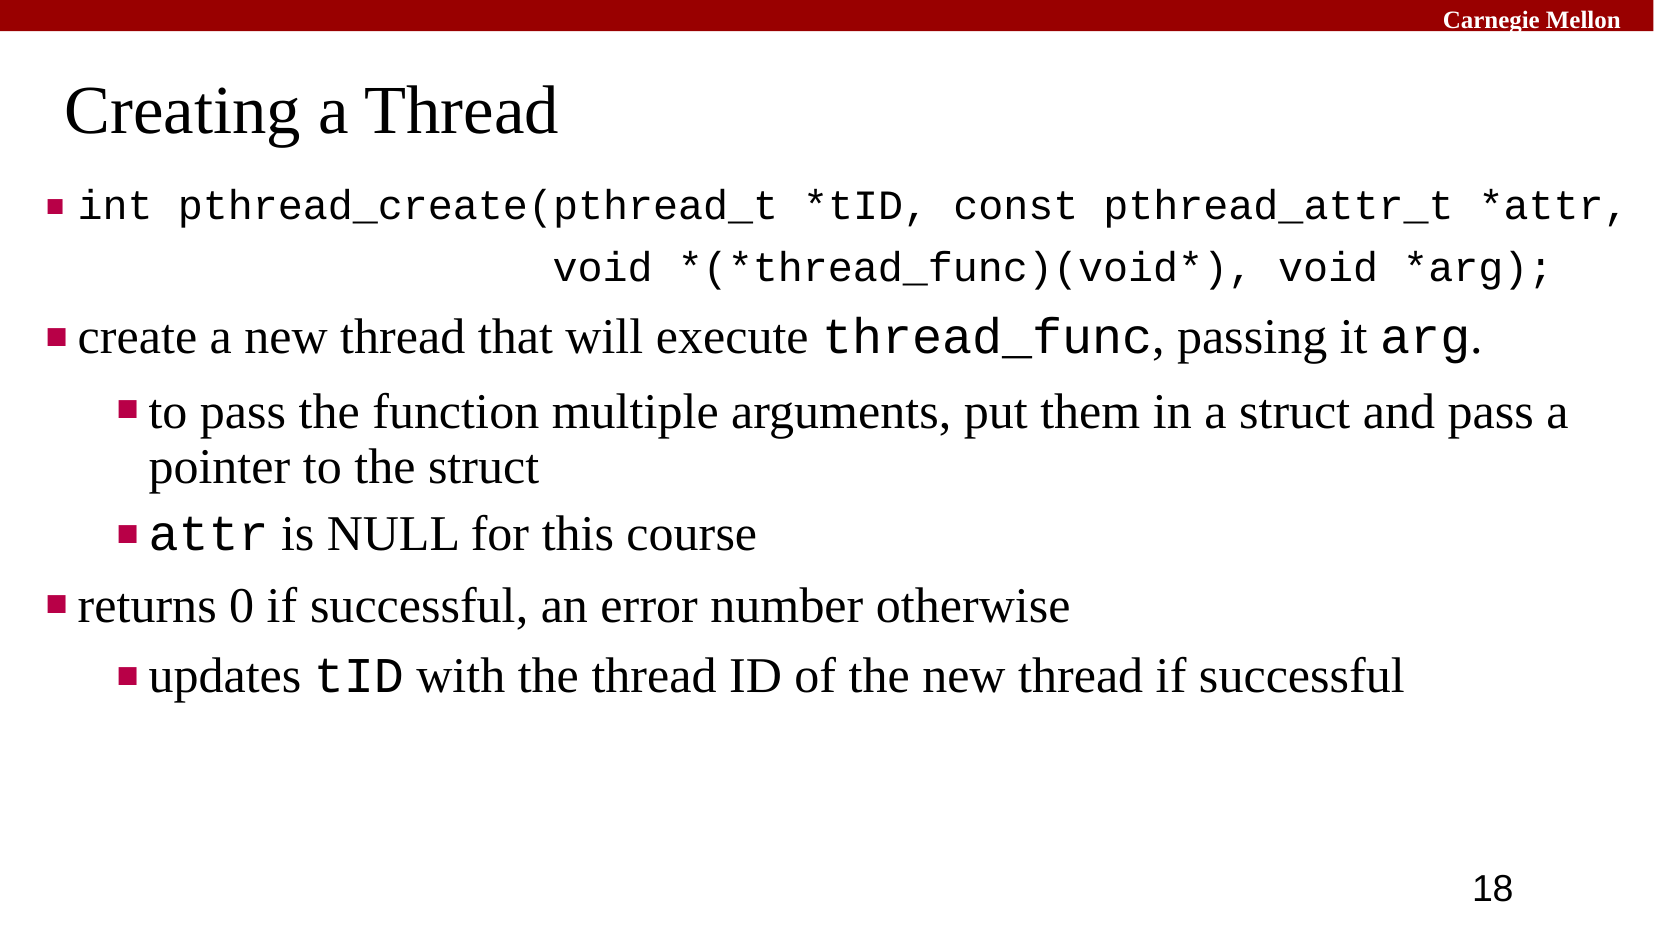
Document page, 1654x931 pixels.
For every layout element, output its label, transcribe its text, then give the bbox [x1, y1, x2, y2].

list int pthread_create(pthread_t *tID, const pthread_attr_t *attr, void *(*thread_func)(void*), void *arg); create a new thread that will execute thread_func, passing it arg. to pass the function multiple arguments, put them in a struct and pass a pointer to the struct attr is NULL for this course returns 0 if successful, an error number otherwise updates tID with the thread ID of the new thread if successful [30, 184, 1636, 859]
title Creating a Thread [64, 58, 1576, 163]
